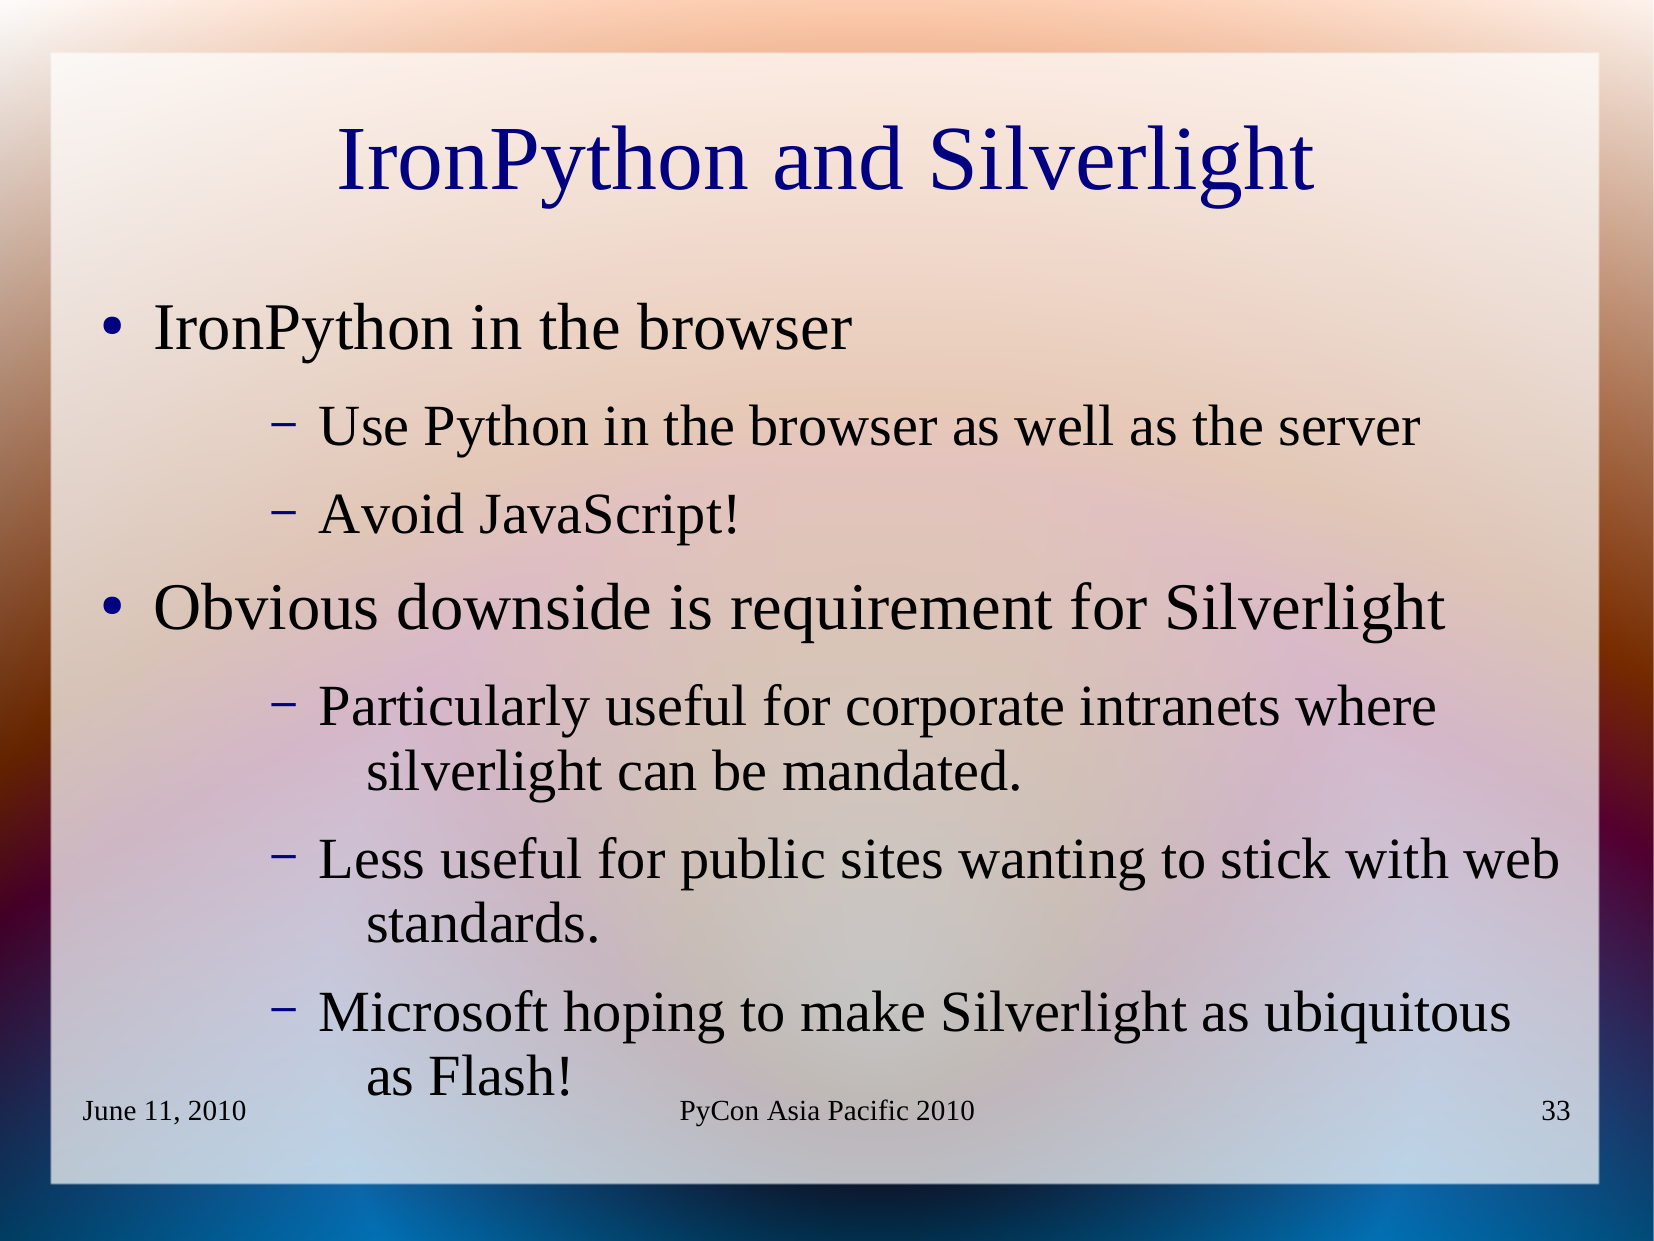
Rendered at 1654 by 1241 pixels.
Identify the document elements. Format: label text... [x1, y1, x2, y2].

title IronPython and Silverlight [82, 62, 1571, 256]
list IronPython in the browser Use Python in the browser as well as the server Avoid JavaScript! Obvious downside is requirement for Silverlight Particularly useful for corporate intranets where silverlight can be mandated. Less useful for public sites wanting to stick with web standards. Microsoft hoping to make Silverlight as ubiquitous as Flash! [82, 290, 1571, 1116]
picture [0, 0, 1654, 1241]
